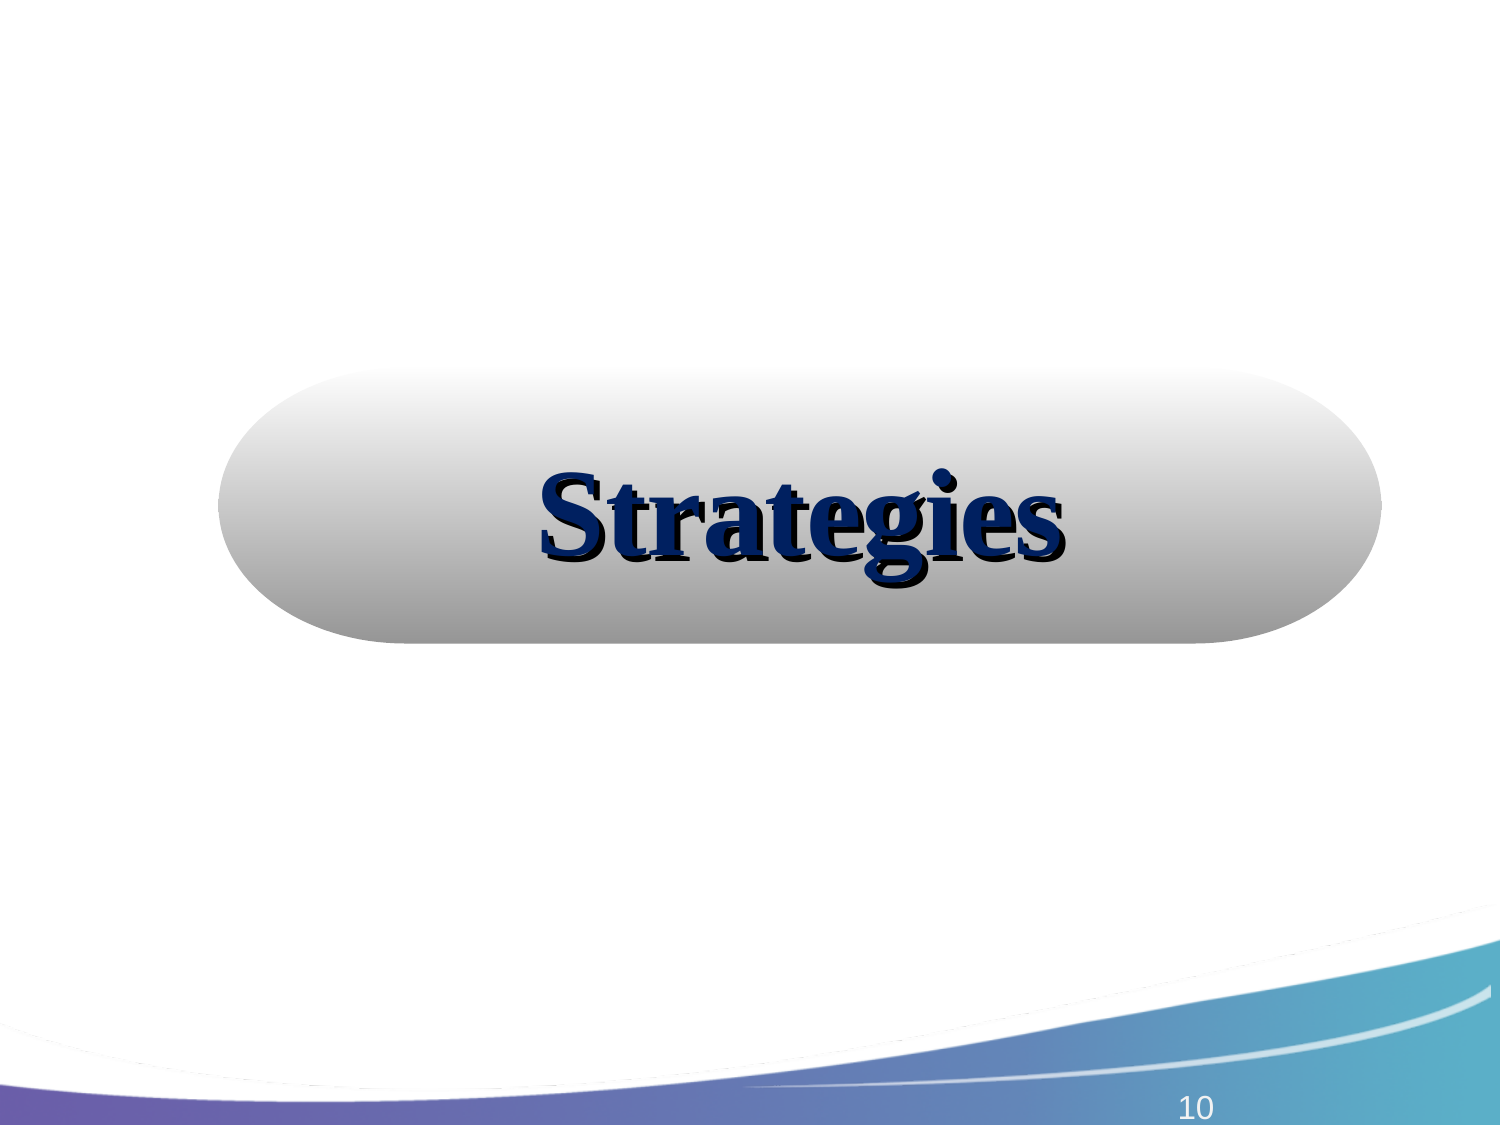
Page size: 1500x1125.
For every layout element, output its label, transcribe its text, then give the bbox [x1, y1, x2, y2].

text_box Strategies [218, 367, 1382, 644]
